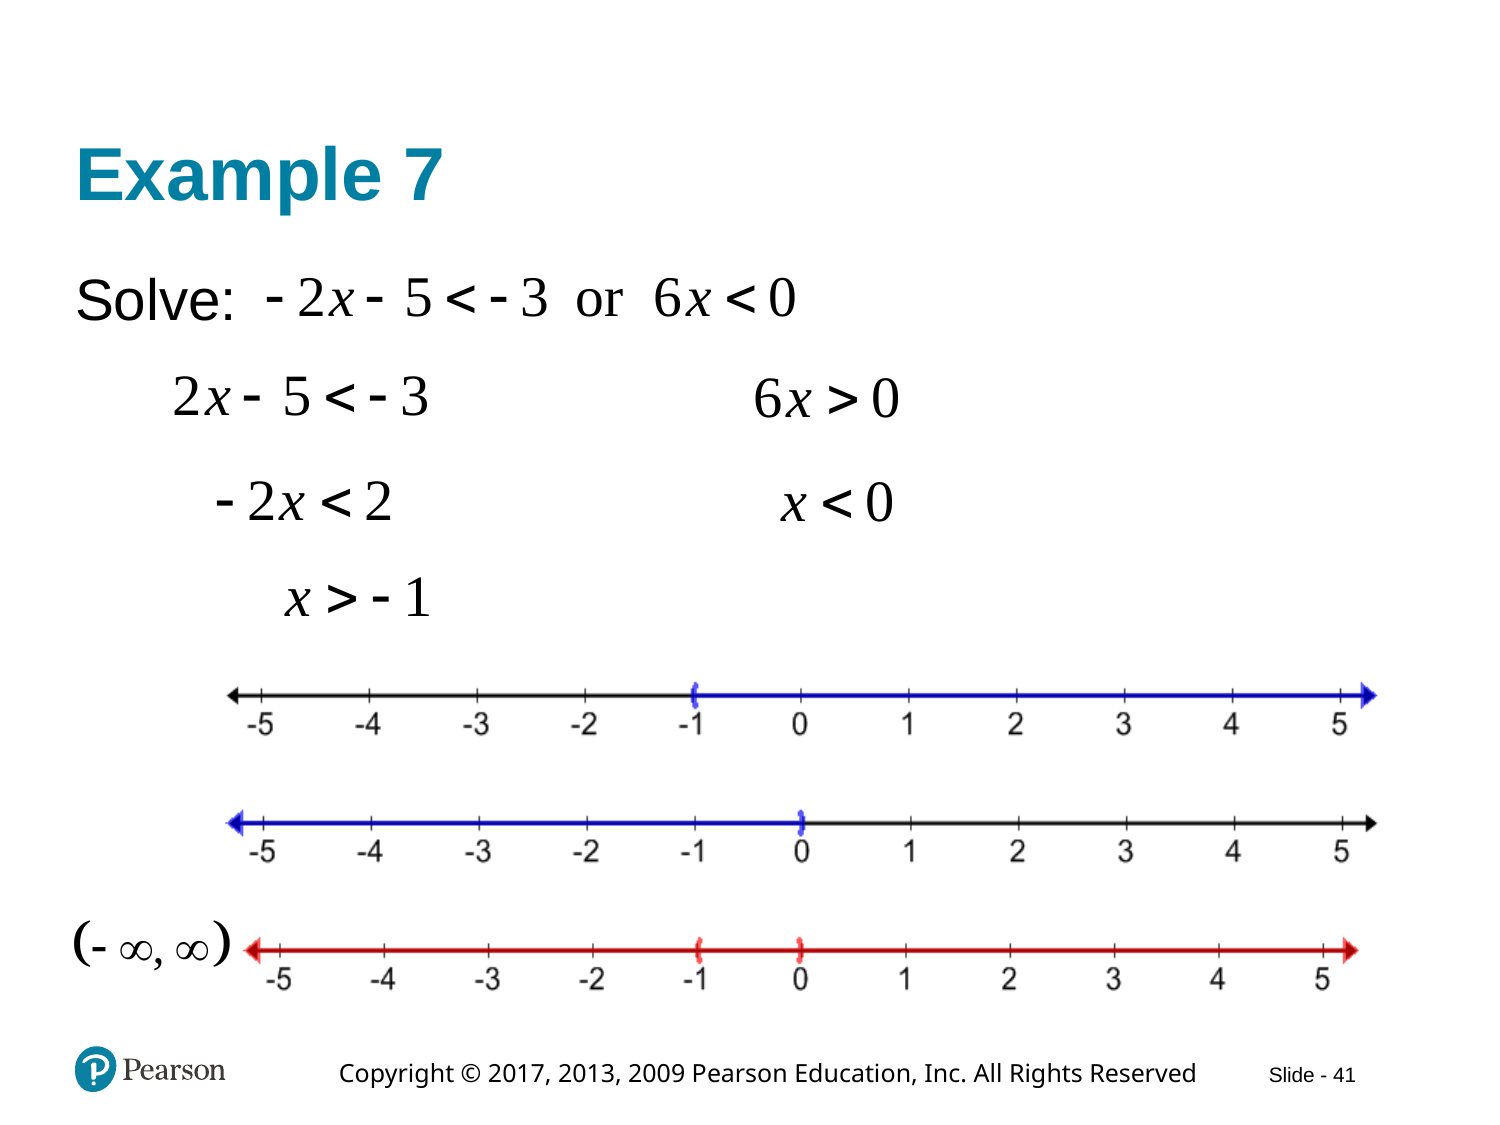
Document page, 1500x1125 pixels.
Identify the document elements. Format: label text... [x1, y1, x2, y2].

picture [216, 657, 1394, 752]
list Solve: [75, 262, 250, 325]
chart [774, 475, 899, 529]
chart [278, 570, 433, 625]
picture [236, 912, 1375, 1007]
title Example 7 [75, 35, 1425, 216]
chart [70, 917, 231, 986]
chart [750, 370, 904, 425]
chart [168, 369, 433, 423]
chart [261, 271, 801, 336]
picture [218, 785, 1396, 880]
chart [211, 474, 400, 529]
